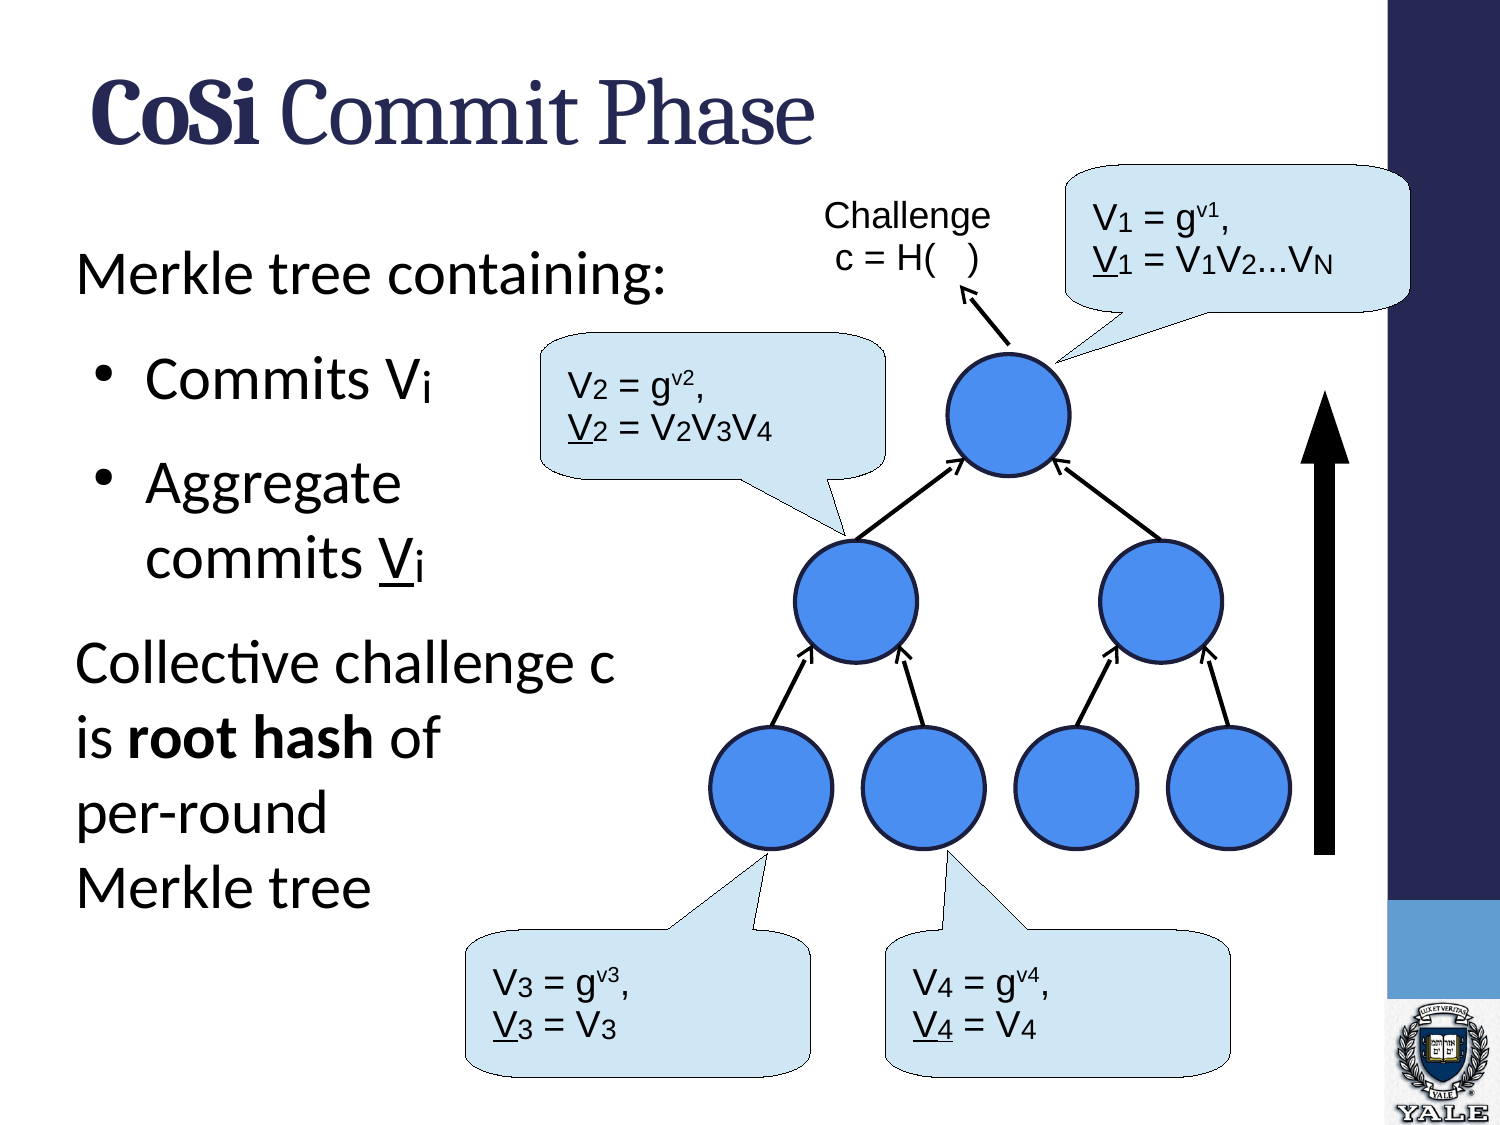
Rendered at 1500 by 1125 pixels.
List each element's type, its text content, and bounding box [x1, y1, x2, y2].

text_box [947, 354, 1070, 477]
text_box [1167, 727, 1291, 850]
text_box [795, 540, 918, 663]
text_box [710, 727, 833, 850]
text_box [862, 727, 985, 850]
text_box Challenge c = H( ) [750, 187, 1066, 286]
title CoSi Commit Phase [75, 12, 1325, 200]
text_box [1100, 540, 1223, 663]
text_box V1 = gv1, V1 = V1V2...VN [1055, 164, 1411, 364]
list Merkle tree containing: Commits Vi Aggregate commits Vi Collective challenge c is root hash of per-round Merkle tree [75, 232, 1325, 1096]
text_box V4 = gv4, V4 = V4 [885, 850, 1231, 1078]
picture [1384, 999, 1500, 1125]
text_box V2 = gv2, V2 = V2V3V4 [540, 332, 886, 536]
text_box [1015, 727, 1138, 850]
